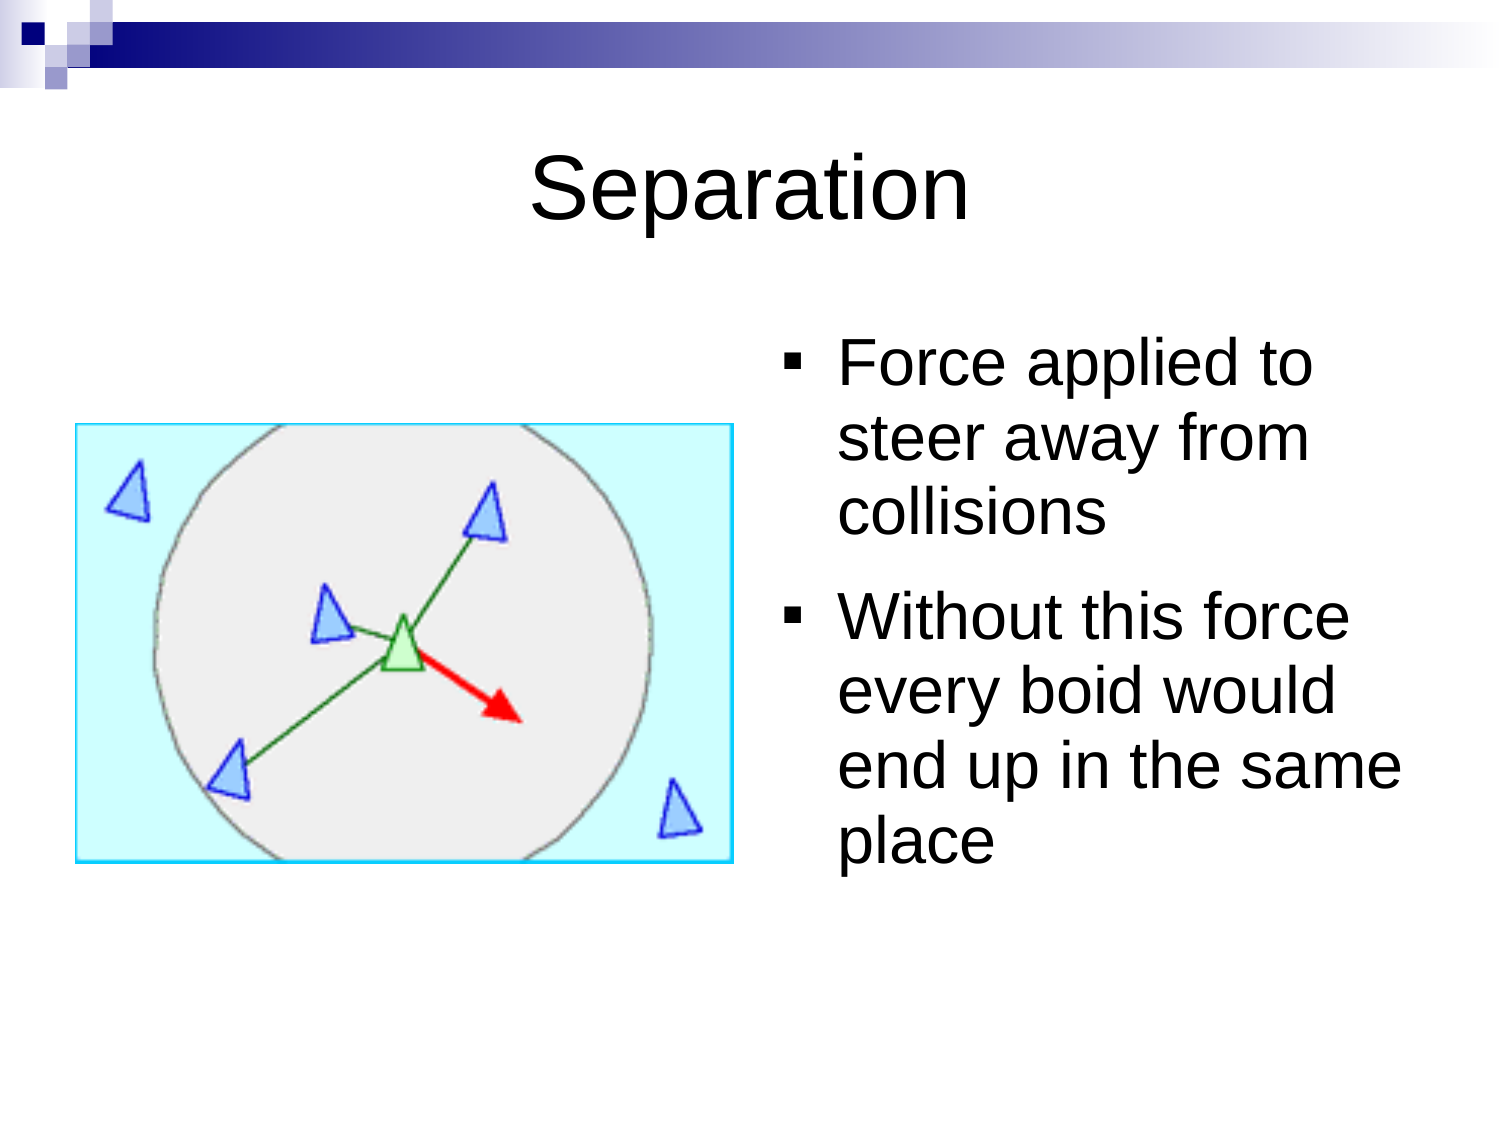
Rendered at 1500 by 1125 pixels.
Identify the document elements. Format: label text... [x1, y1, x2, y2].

title Separation [75, 75, 1425, 300]
list Force applied to steer away from collisions Without this force every boid would end up in the same place [766, 324, 1426, 963]
picture [77, 425, 730, 860]
